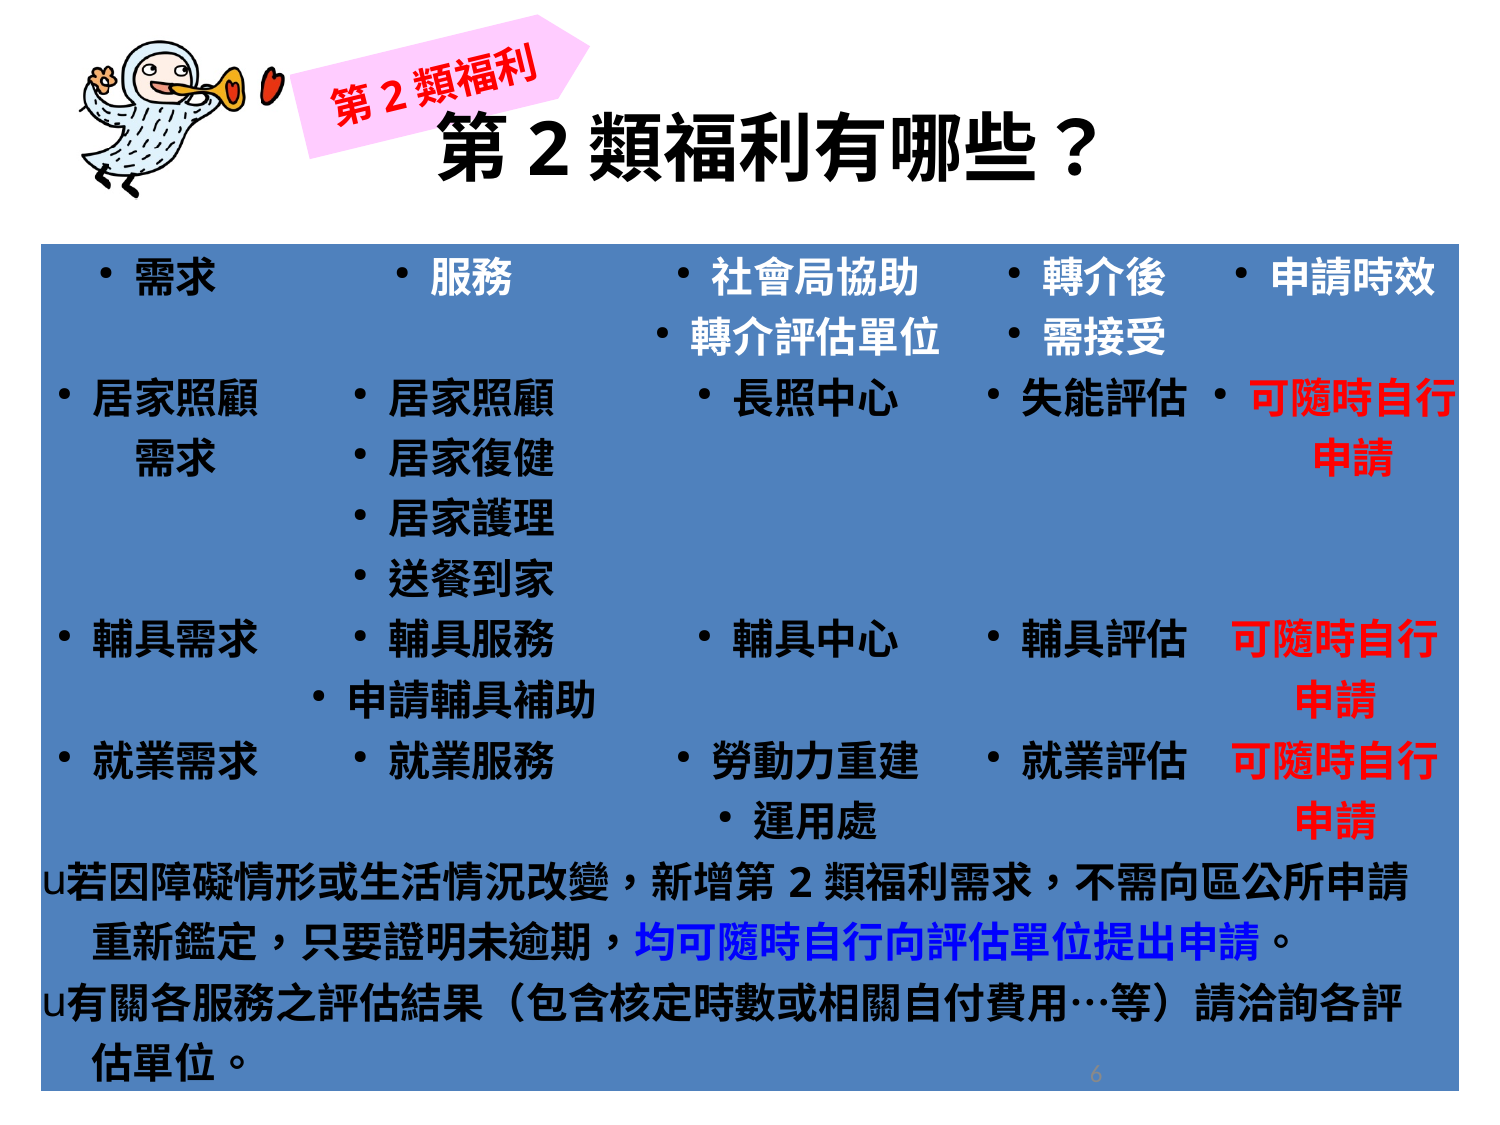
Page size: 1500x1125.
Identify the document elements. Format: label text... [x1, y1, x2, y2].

table_cell 可隨時自行申請 [1211, 365, 1459, 606]
table_cell 勞動力重建 運用處 [633, 728, 963, 849]
table_header 申請時效 [1211, 244, 1459, 365]
text_box 6 [1074, 1042, 1426, 1103]
table_cell 失能評估 [963, 365, 1211, 606]
title 第2類福利有哪些？ [419, 78, 1113, 214]
picture [76, 35, 290, 200]
table_cell 輔具中心 [633, 606, 963, 728]
table_cell 居家照顧 居家復健 居家護理 送餐到家 [275, 365, 633, 606]
table_header 服務 [275, 244, 633, 365]
table_cell 可隨時自行申請 [1211, 728, 1459, 849]
table_cell 就業服務 [275, 728, 633, 849]
table_header 社會局協助 轉介評估單位 [633, 244, 963, 365]
table_cell 居家照顧需求 [41, 365, 275, 606]
table_cell 長照中心 [633, 365, 963, 606]
table_cell 輔具評估 [963, 606, 1211, 728]
table_cell 輔具服務 申請輔具補助 [275, 606, 633, 728]
text_box 第2類福利 [290, 14, 591, 160]
table_cell 就業評估 [963, 728, 1211, 849]
table_cell 輔具需求 [41, 606, 275, 728]
table_header 需求 [41, 244, 275, 365]
table_cell 可隨時自行申請 [1211, 606, 1459, 728]
table_cell 就業需求 [41, 728, 275, 849]
table_header 轉介後 需接受 [963, 244, 1211, 365]
table_cell 若因障礙情形或生活情況改變，新增第2類福利需求，不需向區公所申請 重新鑑定，只要證明未逾期，均可隨時自行向評估單位提出申請。 有關各服務之評估結果（包含核定時數或相關自付費用…等）請洽詢各評 估單位。 [41, 849, 1459, 1091]
